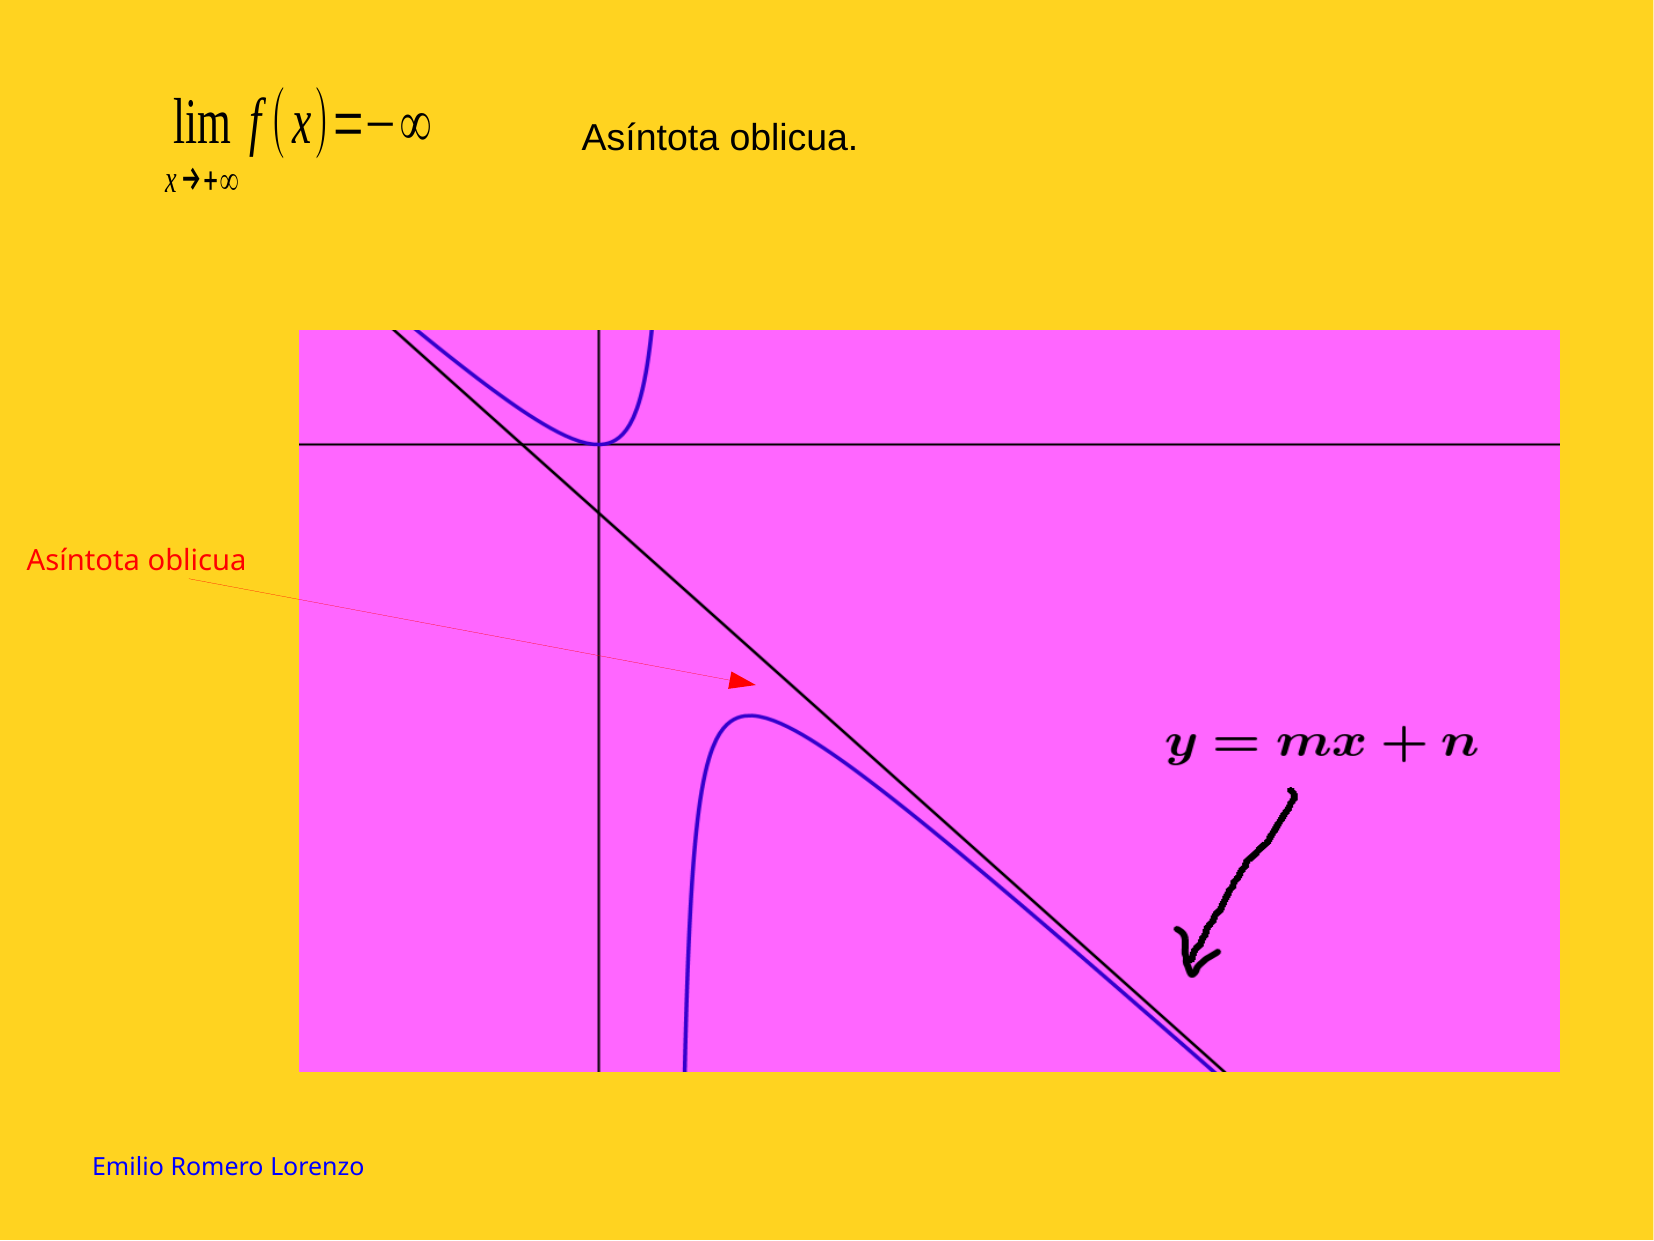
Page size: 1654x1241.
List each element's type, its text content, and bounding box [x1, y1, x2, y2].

text_box Asíntota oblicua. [566, 108, 874, 166]
text_box Asíntota oblicua [11, 531, 262, 594]
chart [154, 82, 443, 201]
text_box Emilio Romero Lorenzo [69, 1133, 378, 1205]
picture [299, 330, 1560, 1072]
